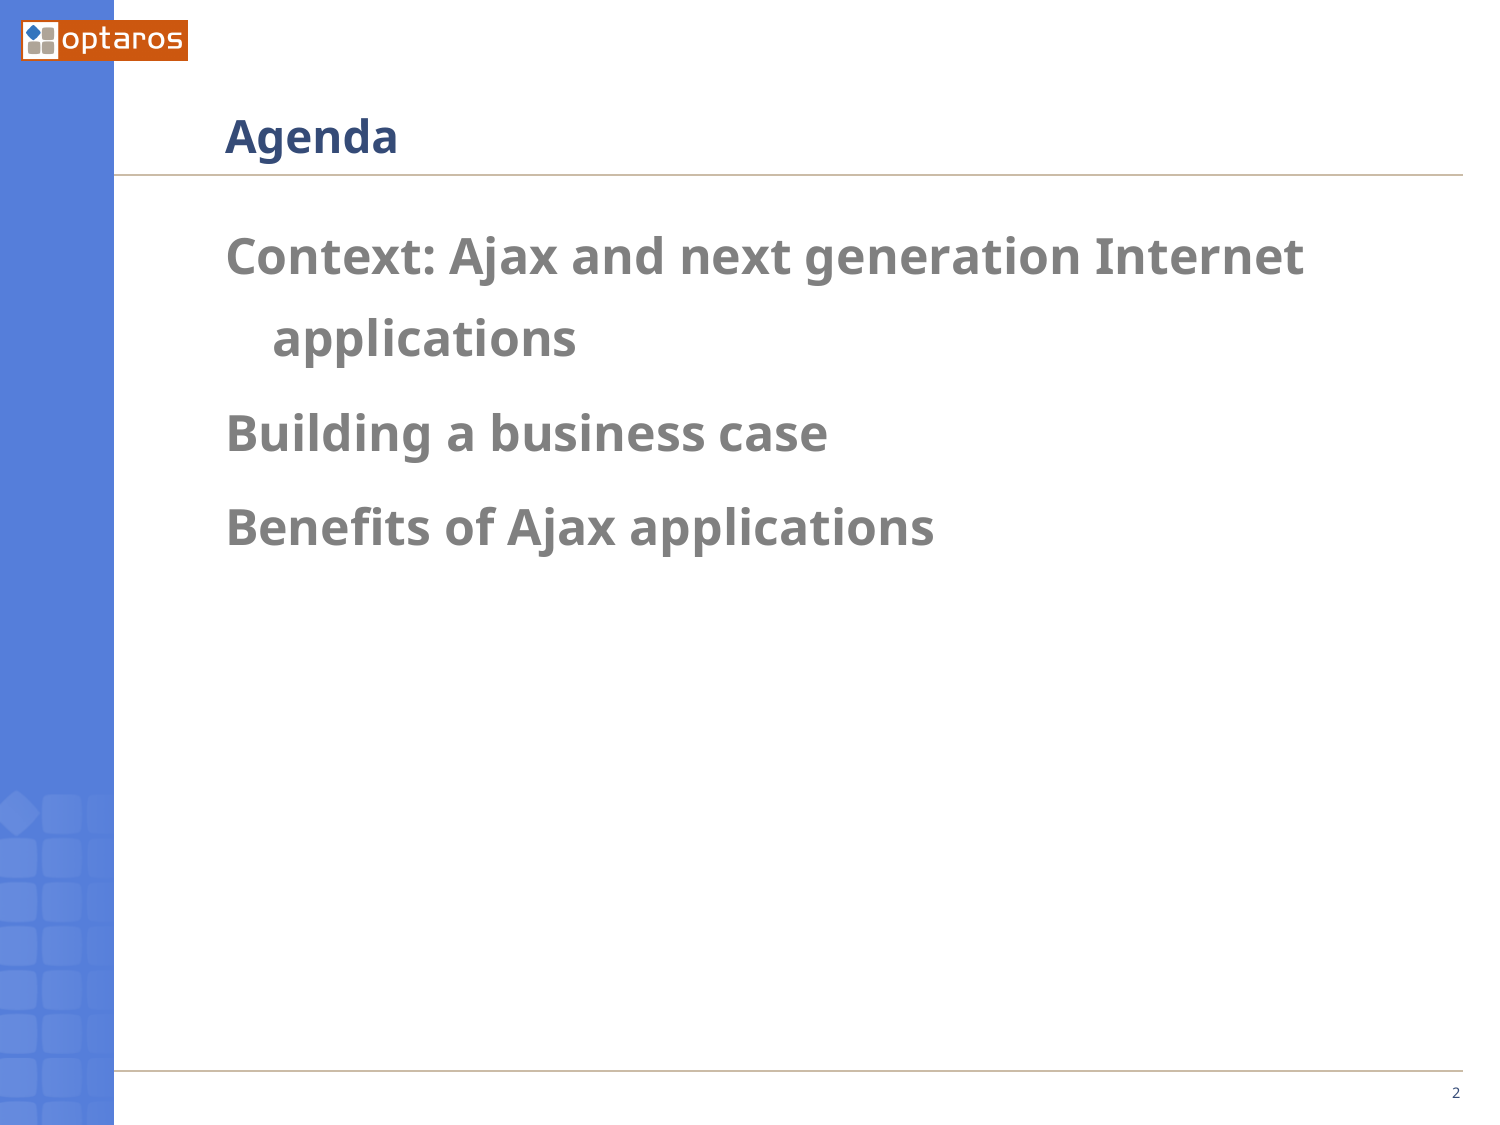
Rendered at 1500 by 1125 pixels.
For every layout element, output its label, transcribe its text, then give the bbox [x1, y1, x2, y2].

title Agenda [224, 37, 1463, 175]
list Context: Ajax and next generation Internet applications Building a business case Benefits of Ajax applications [224, 199, 1463, 988]
picture [0, 0, 188, 1125]
